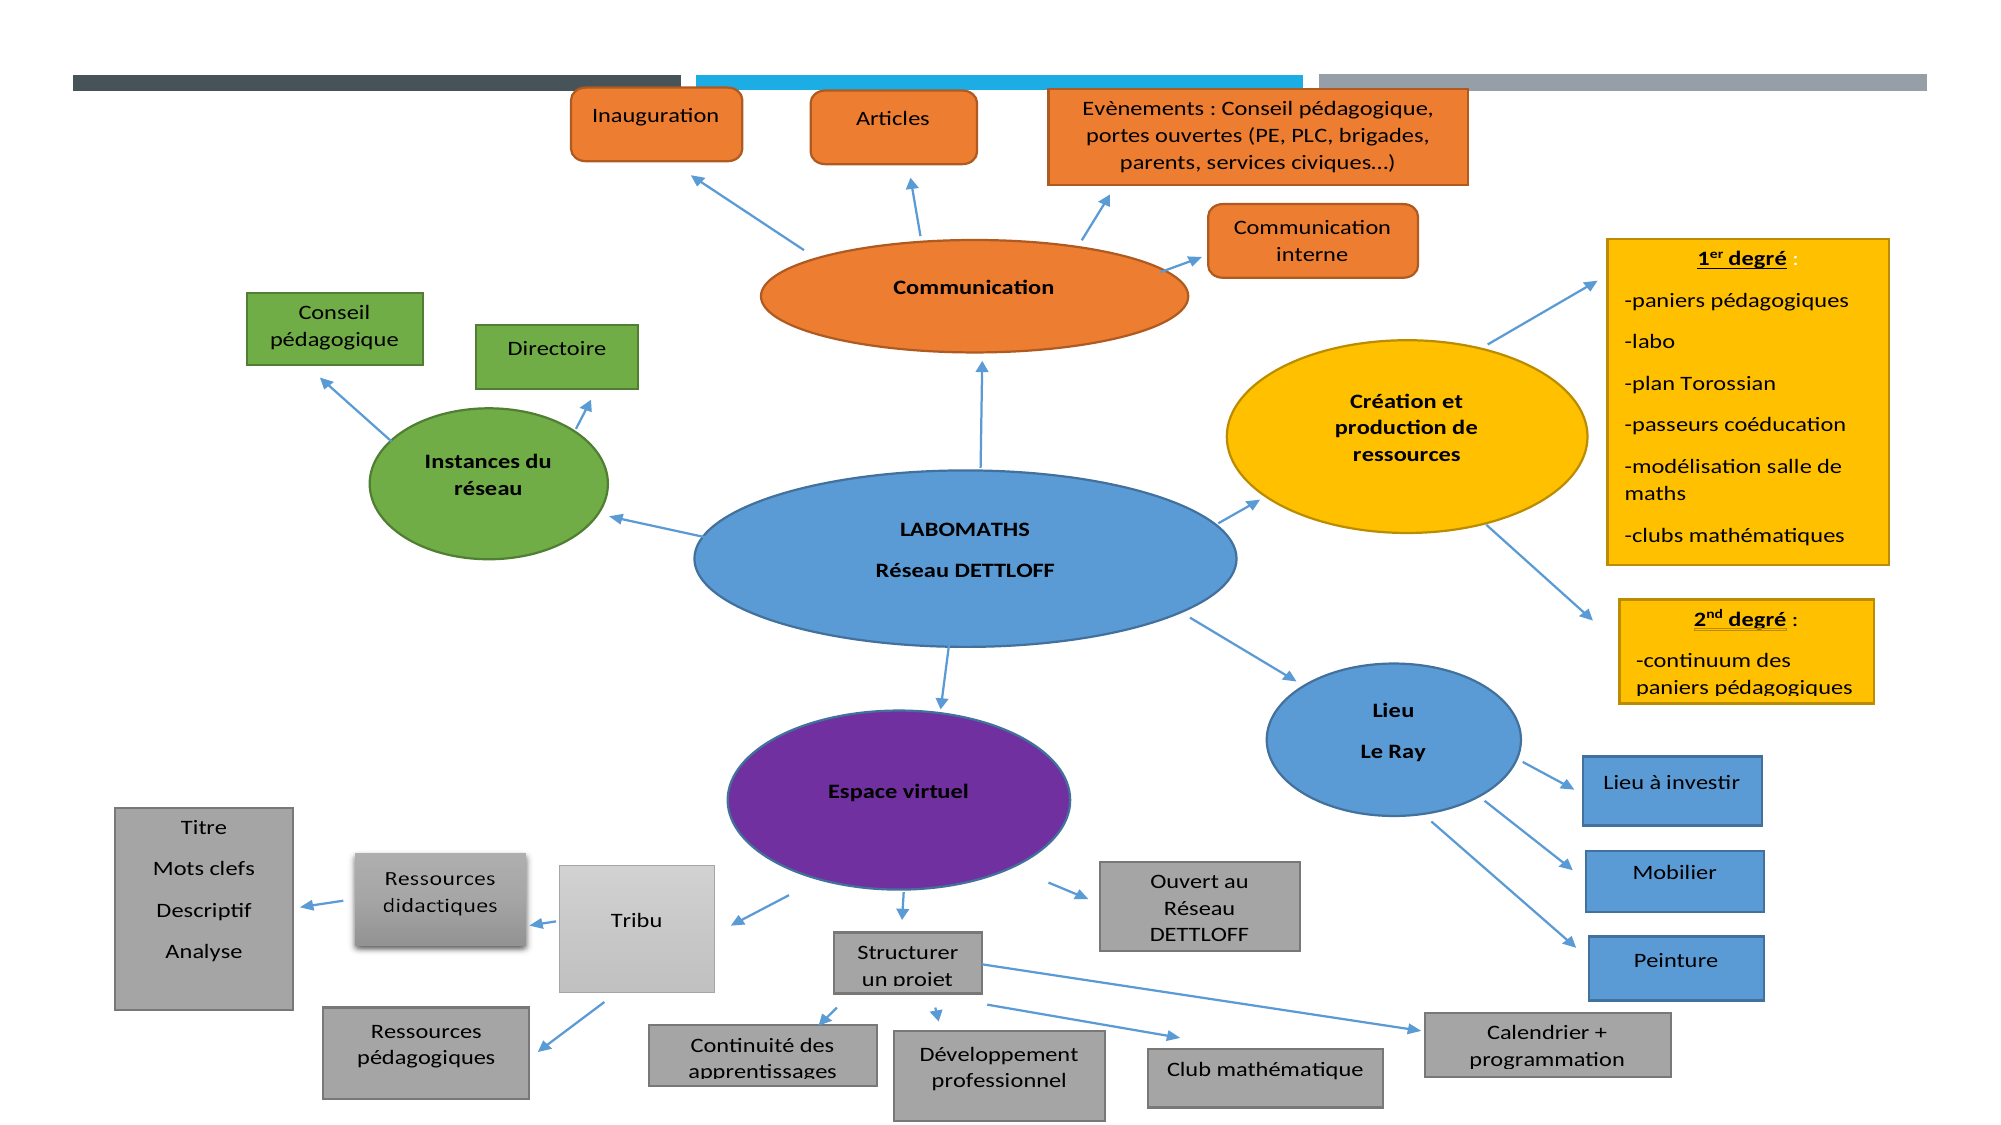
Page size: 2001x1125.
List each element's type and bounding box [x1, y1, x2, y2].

chart [111, 83, 1894, 1125]
